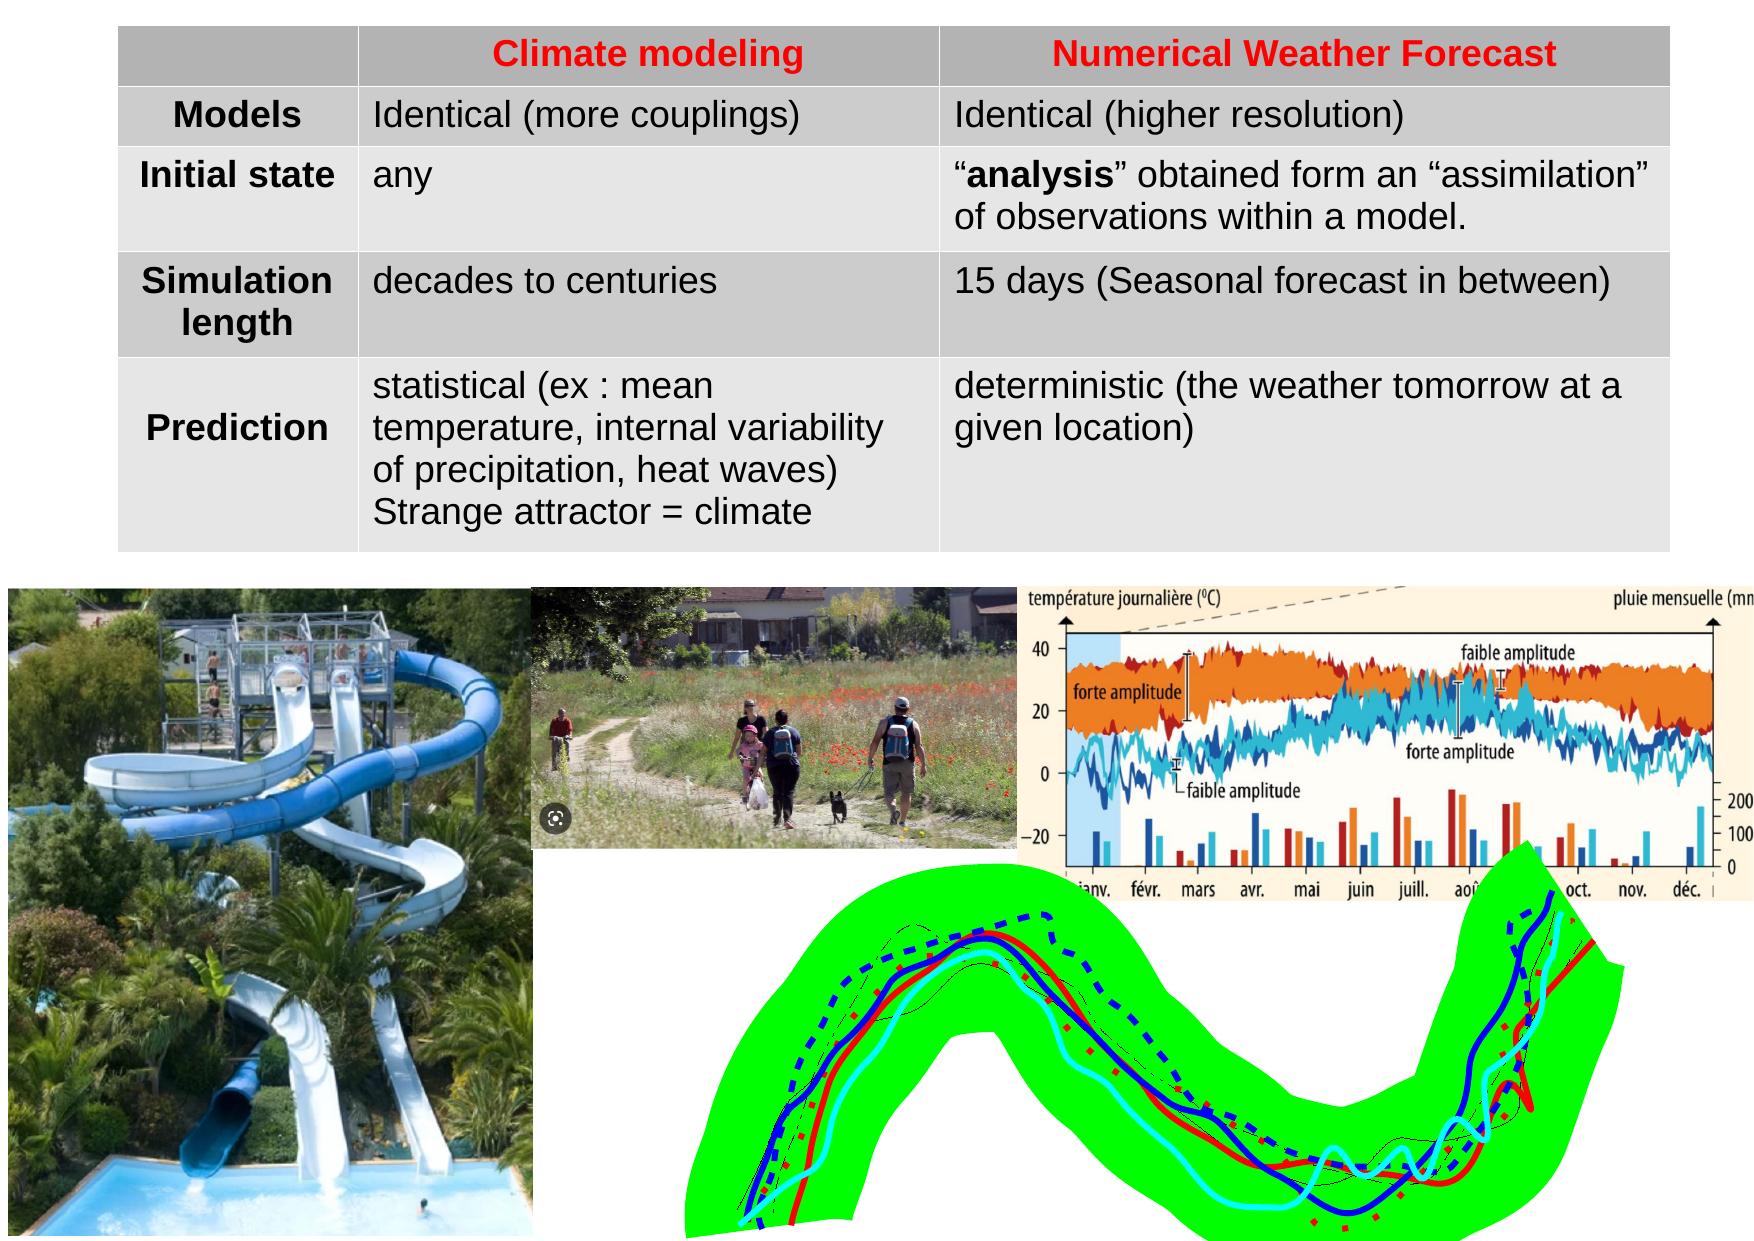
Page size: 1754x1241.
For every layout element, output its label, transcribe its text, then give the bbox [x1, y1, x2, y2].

table_cell Identical (higher resolution) [940, 87, 1670, 146]
table_cell 15 days (Seasonal forecast in between) [940, 252, 1670, 357]
table_cell any [359, 147, 939, 251]
picture [8, 586, 1754, 1237]
table_cell Models [118, 87, 358, 146]
table_cell Identical (more couplings) [359, 87, 939, 146]
table_cell Prediction [118, 358, 358, 552]
table_header [118, 26, 358, 86]
table_header Climate modeling [359, 26, 939, 86]
table_cell Simulation length [118, 252, 358, 357]
table_cell statistical (ex : mean temperature, internal variability of precipitation, heat waves) Strange attractor = climate [359, 358, 939, 552]
table_cell deterministic (the weather tomorrow at a given location) [940, 358, 1670, 552]
table_header Numerical Weather Forecast [940, 26, 1670, 86]
table_cell decades to centuries [359, 252, 939, 357]
table_cell Initial state [118, 147, 358, 251]
table_cell “analysis” obtained form an “assimilation” of observations within a model. [940, 147, 1670, 251]
